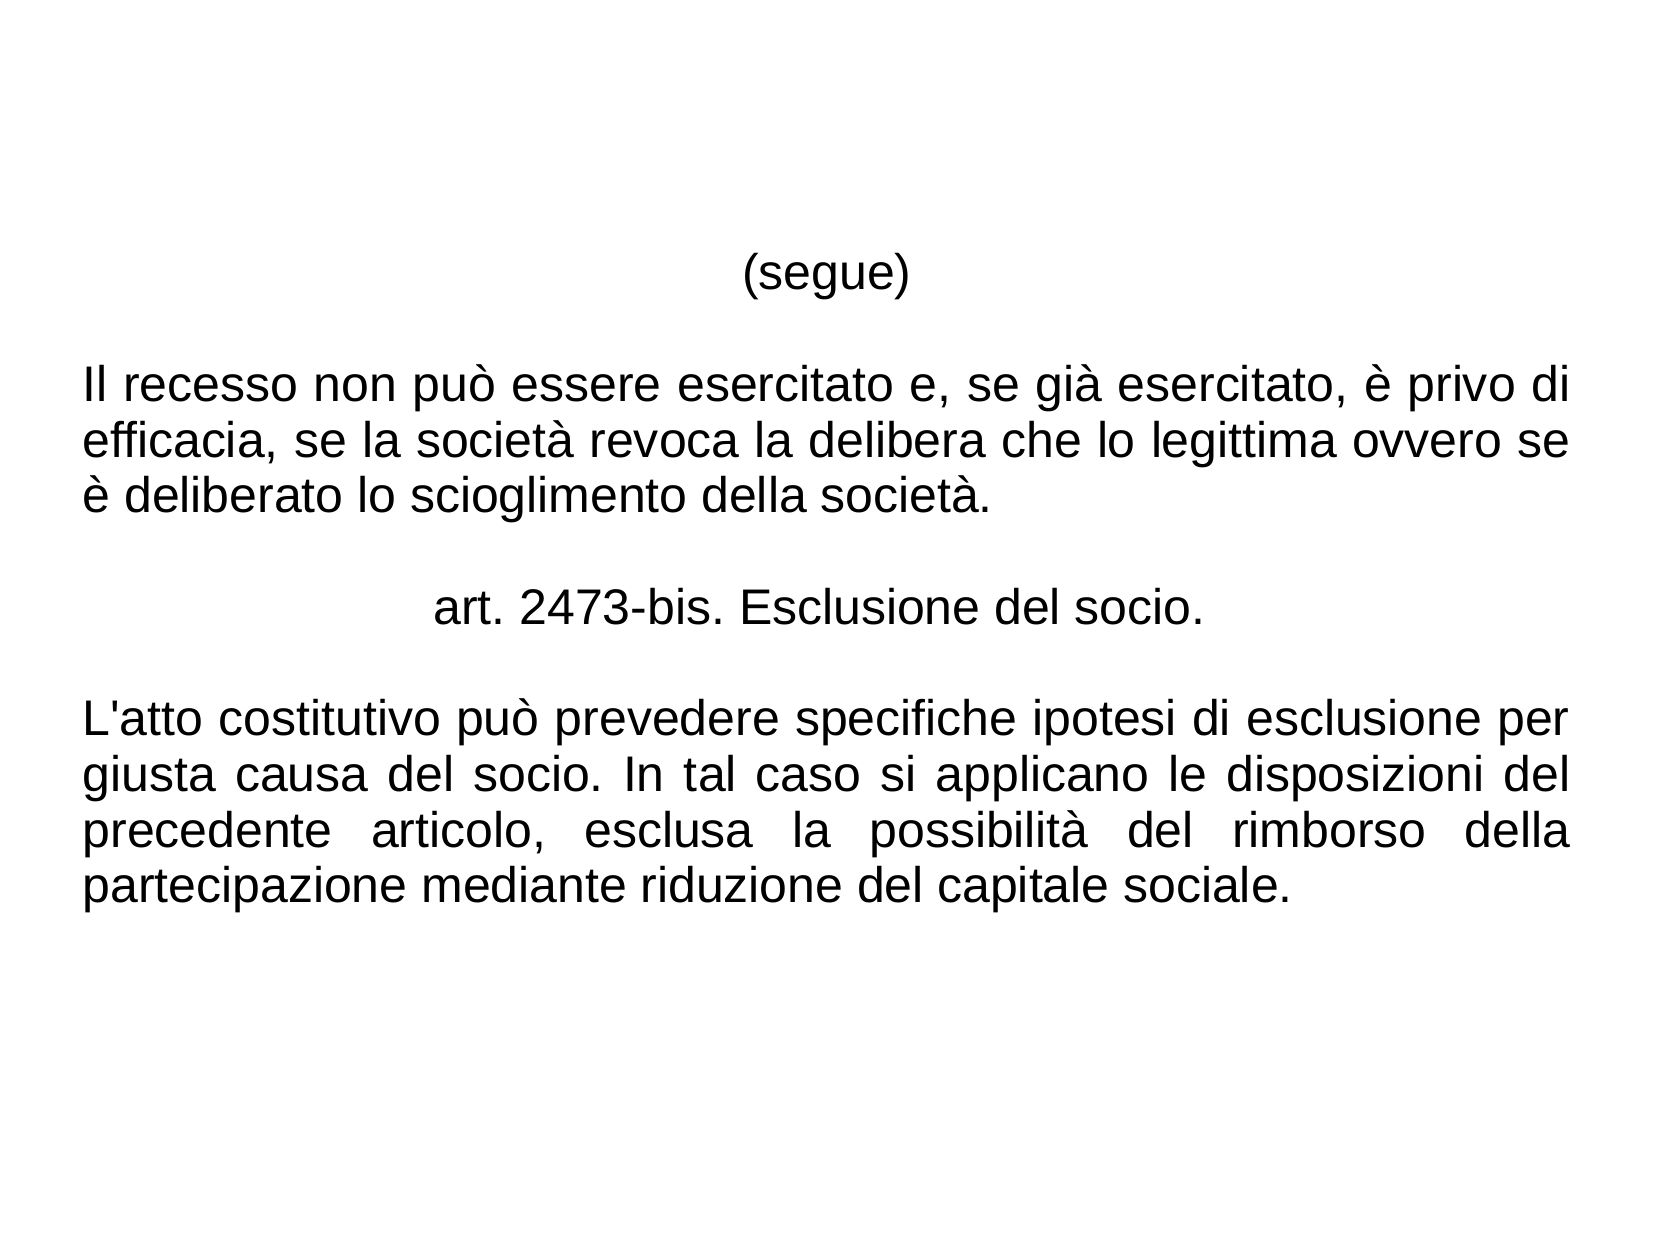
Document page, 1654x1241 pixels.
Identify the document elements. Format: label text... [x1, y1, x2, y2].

subtitle (segue) Il recesso non può essere esercitato e, se già esercitato, è privo di efficacia, se la società revoca la delibera che lo legittima ovvero se è deliberato lo scioglimento della società. art. 2473-bis. Esclusione del socio. L'atto costitutivo può prevedere specifiche ipotesi di esclusione per giusta causa del socio. In tal caso si applicano le disposizioni del precedente articolo, esclusa la possibilità del rimborso della partecipazione mediante riduzione del capitale sociale. [82, 56, 1571, 1102]
